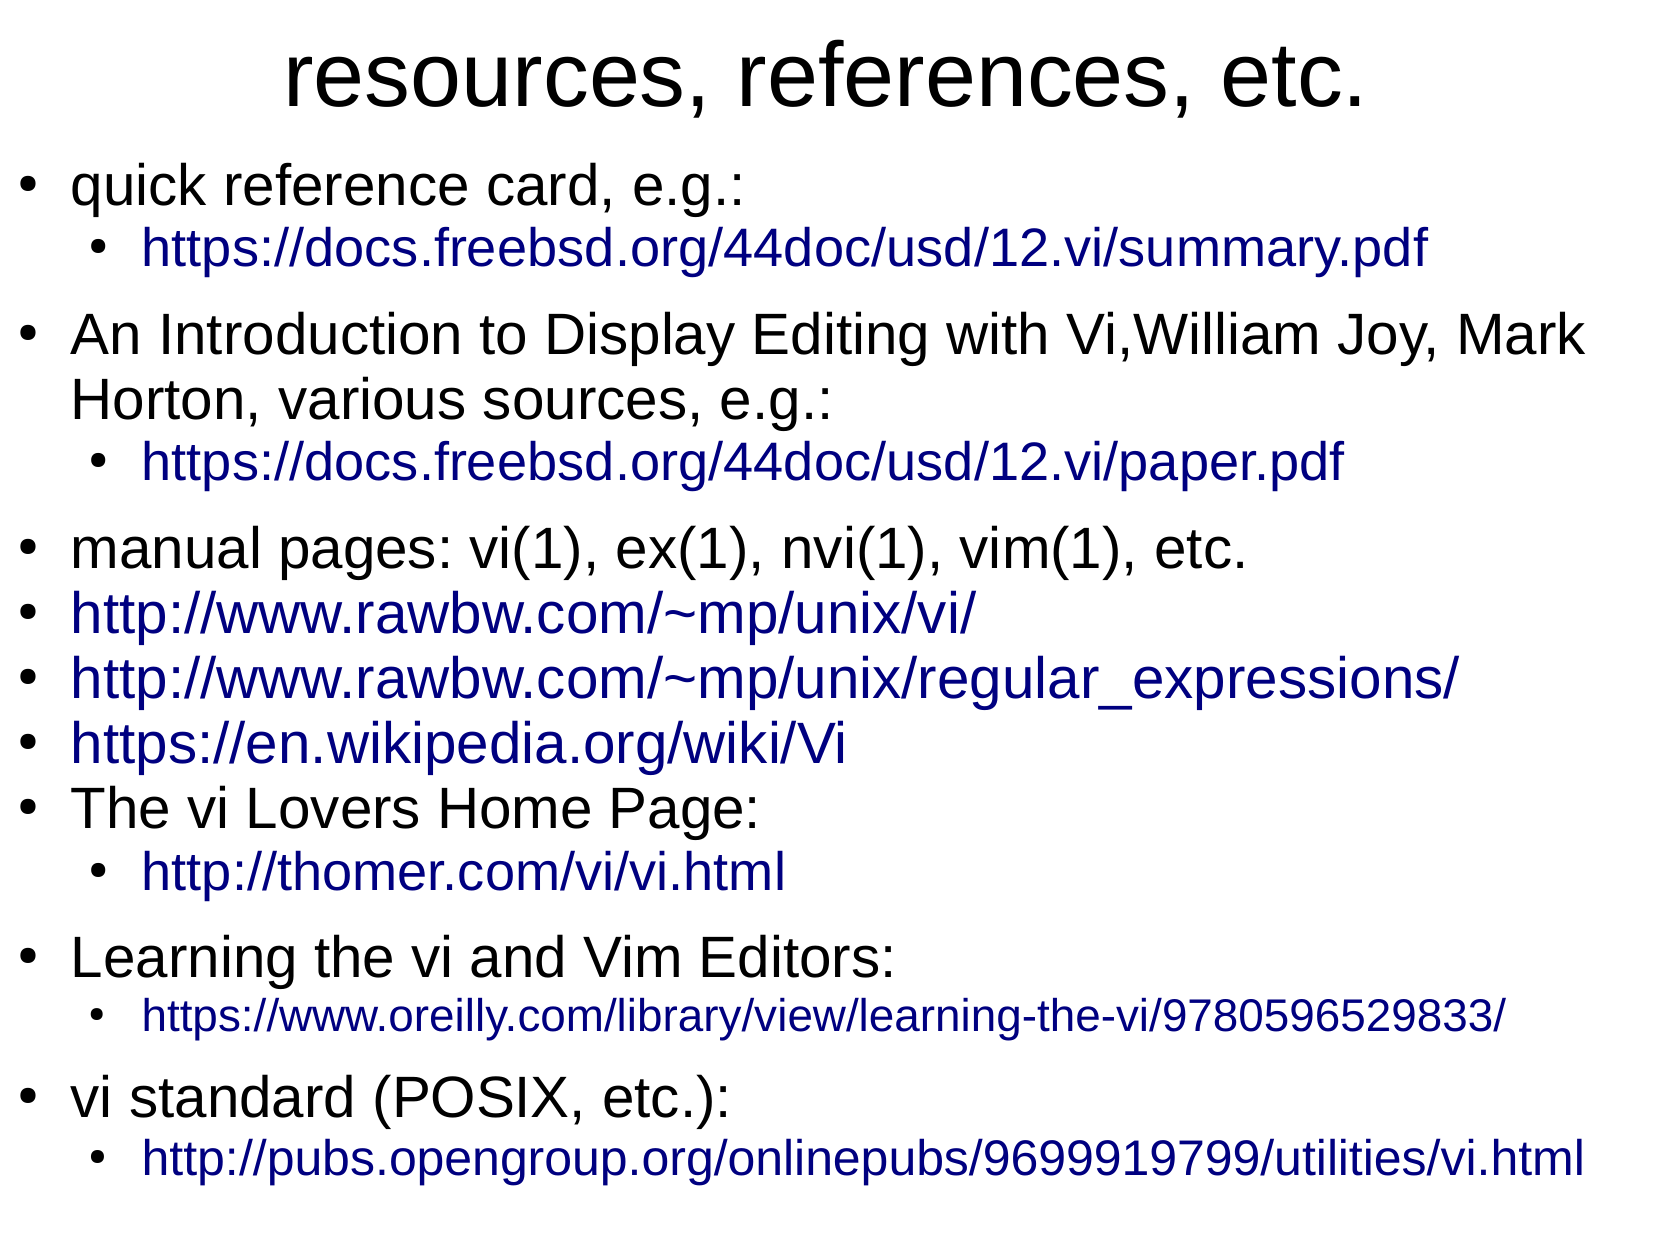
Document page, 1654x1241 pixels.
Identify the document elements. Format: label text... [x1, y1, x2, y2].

list quick reference card, e.g.: https://docs.freebsd.org/44doc/usd/12.vi/summary.pdf An Introduction to Display Editing with Vi,William Joy, Mark Horton, various sources, e.g.: https://docs.freebsd.org/44doc/usd/12.vi/paper.pdf manual pages: vi(1), ex(1), nvi(1), vim(1), etc. http://www.rawbw.com/~mp/unix/vi/ http://www.rawbw.com/~mp/unix/regular_expressions/ https://en.wikipedia.org/wiki/Vi The vi Lovers Home Page: http://thomer.com/vi/vi.html Learning the vi and Vim Editors: https://www.oreilly.com/library/view/learning-the-vi/9780596529833/ vi standard (POSIX, etc.): http://pubs.opengroup.org/onlinepubs/9699919799/utilities/vi.html [0, 152, 1654, 1241]
title resources, references, etc. [82, 0, 1571, 151]
